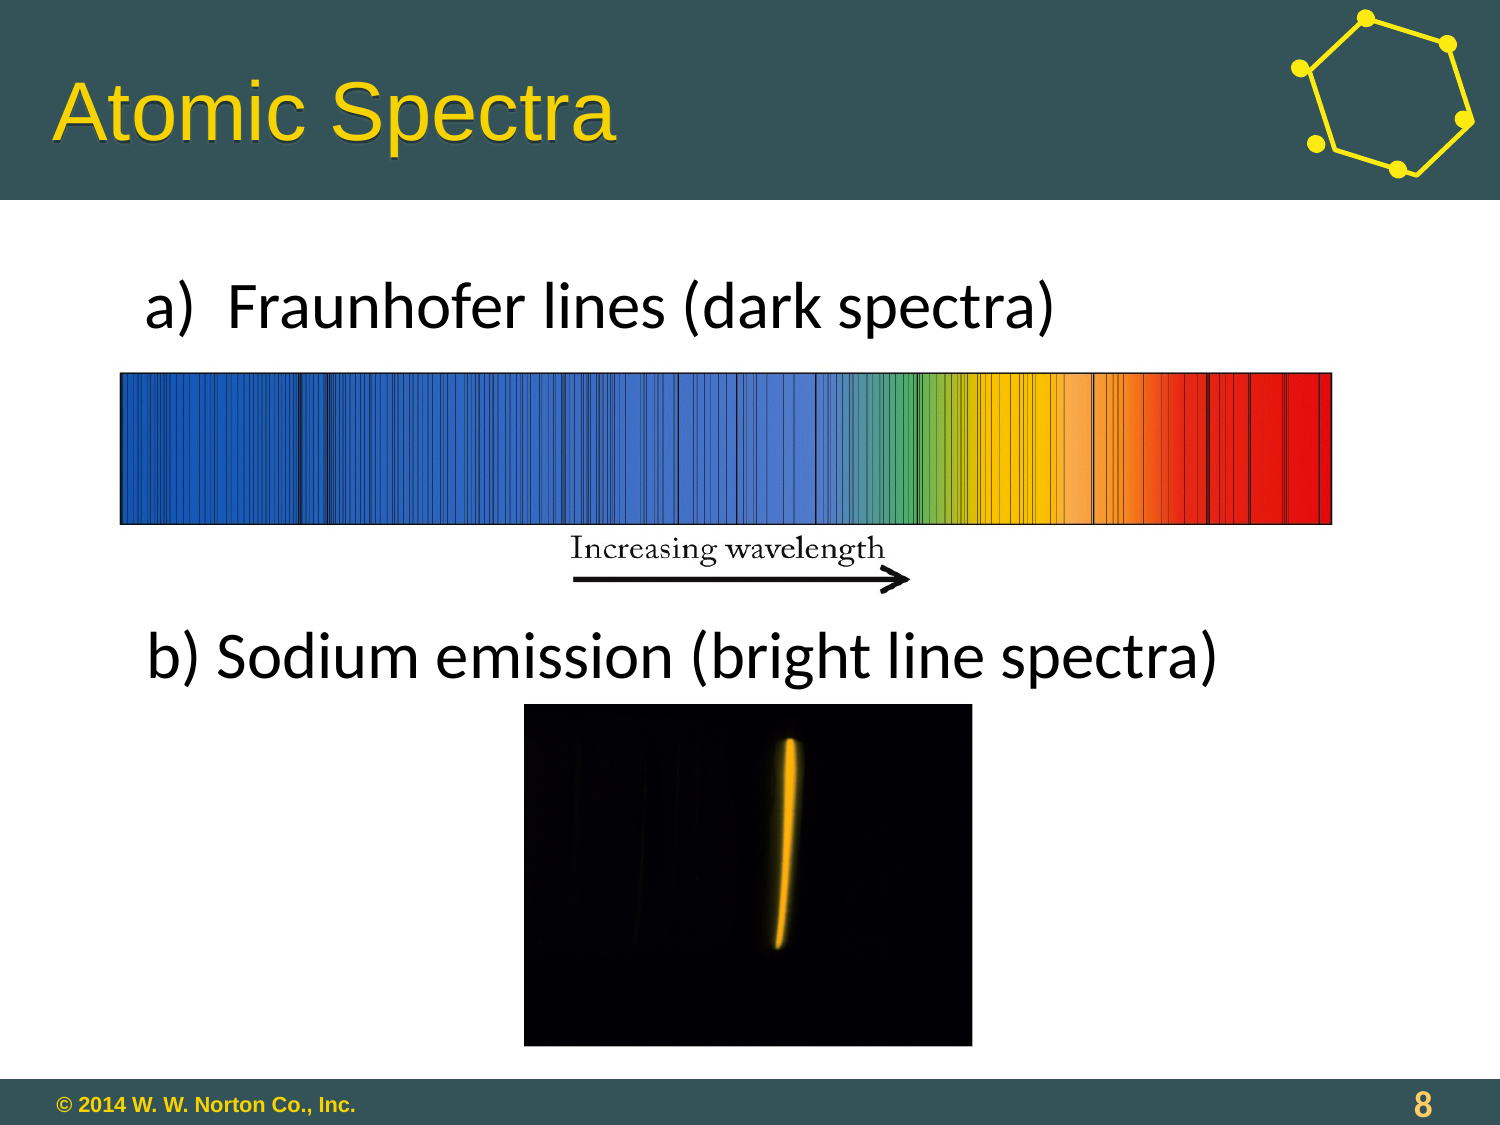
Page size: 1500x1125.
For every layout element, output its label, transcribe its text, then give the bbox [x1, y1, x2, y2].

title Atomic Spectra [37, 19, 1118, 195]
picture [521, 701, 975, 1049]
text_box a) Fraunhofer lines (dark spectra) [130, 254, 1072, 349]
picture [112, 366, 1338, 604]
slide_number <number> [1390, 1076, 1468, 1125]
text_box b) Sodium emission (bright line spectra) [131, 604, 1235, 699]
